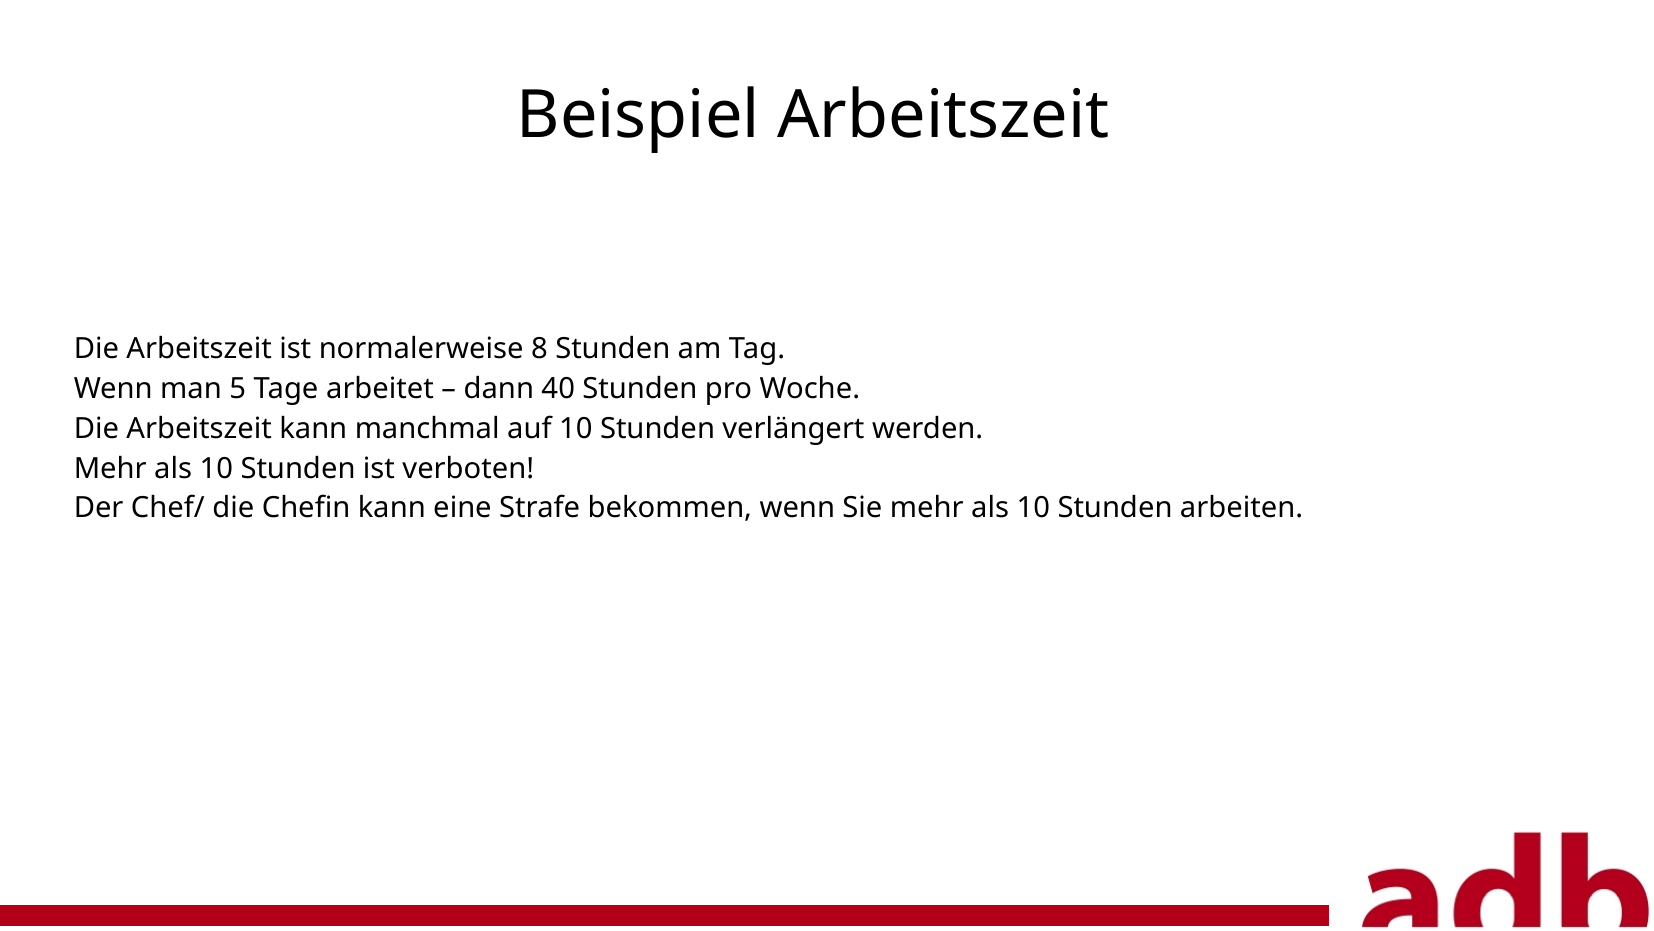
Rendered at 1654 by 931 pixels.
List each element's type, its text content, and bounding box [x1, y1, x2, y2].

text_box Die Arbeitszeit ist normalerweise 8 Stunden am Tag. Wenn man 5 Tage arbeitet – dann 40 Stunden pro Woche. Die Arbeitszeit kann manchmal auf 10 Stunden verlängert werden. Mehr als 10 Stunden ist verboten! Der Chef/ die Chefin kann eine Strafe bekommen, wenn Sie mehr als 10 Stunden arbeiten. [59, 320, 1595, 610]
picture [1358, 830, 1654, 931]
text_box Beispiel Arbeitszeit [501, 59, 1182, 156]
